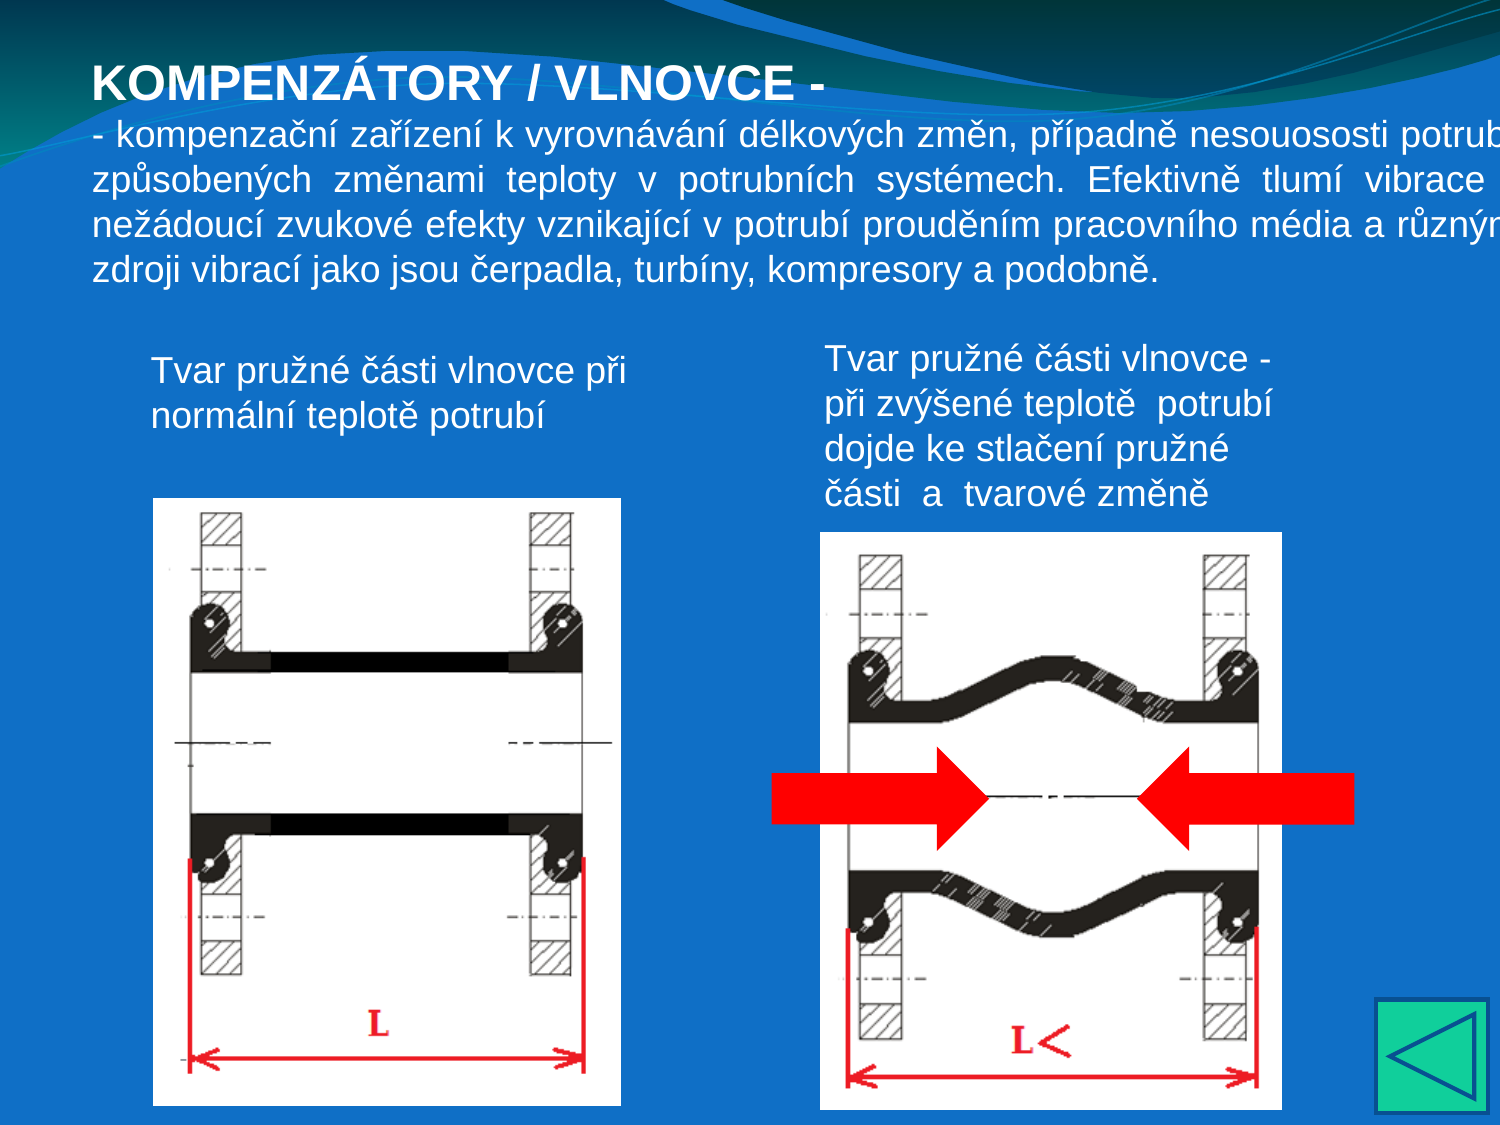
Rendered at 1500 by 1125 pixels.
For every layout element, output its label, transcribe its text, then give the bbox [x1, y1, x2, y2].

text_box [1375, 999, 1489, 1114]
text_box [1139, 751, 1353, 847]
picture [153, 498, 621, 1106]
text_box [773, 751, 987, 847]
text_box Tvar pružné části vlnovce - při zvýšené teplotě potrubí dojde ke stlačení pružné části a tvarové změně [809, 326, 1329, 524]
text_box Tvar pružné části vlnovce při normální teplotě potrubí [135, 338, 656, 445]
picture [820, 532, 1282, 1110]
text_box KOMPENZÁTORY / VLNOVCE - - kompenzační zařízení k vyrovnávání délkových změn, případně nesouososti potrubí, způsobených změnami teploty v potrubních systémech. Efektivně tlumí vibrace a nežádoucí zvukové efekty vznikající v potrubí prouděním pracovního média a různými zdroji vibrací jako jsou čerpadla, turbíny, kompresory a podobně. [77, 43, 1500, 298]
